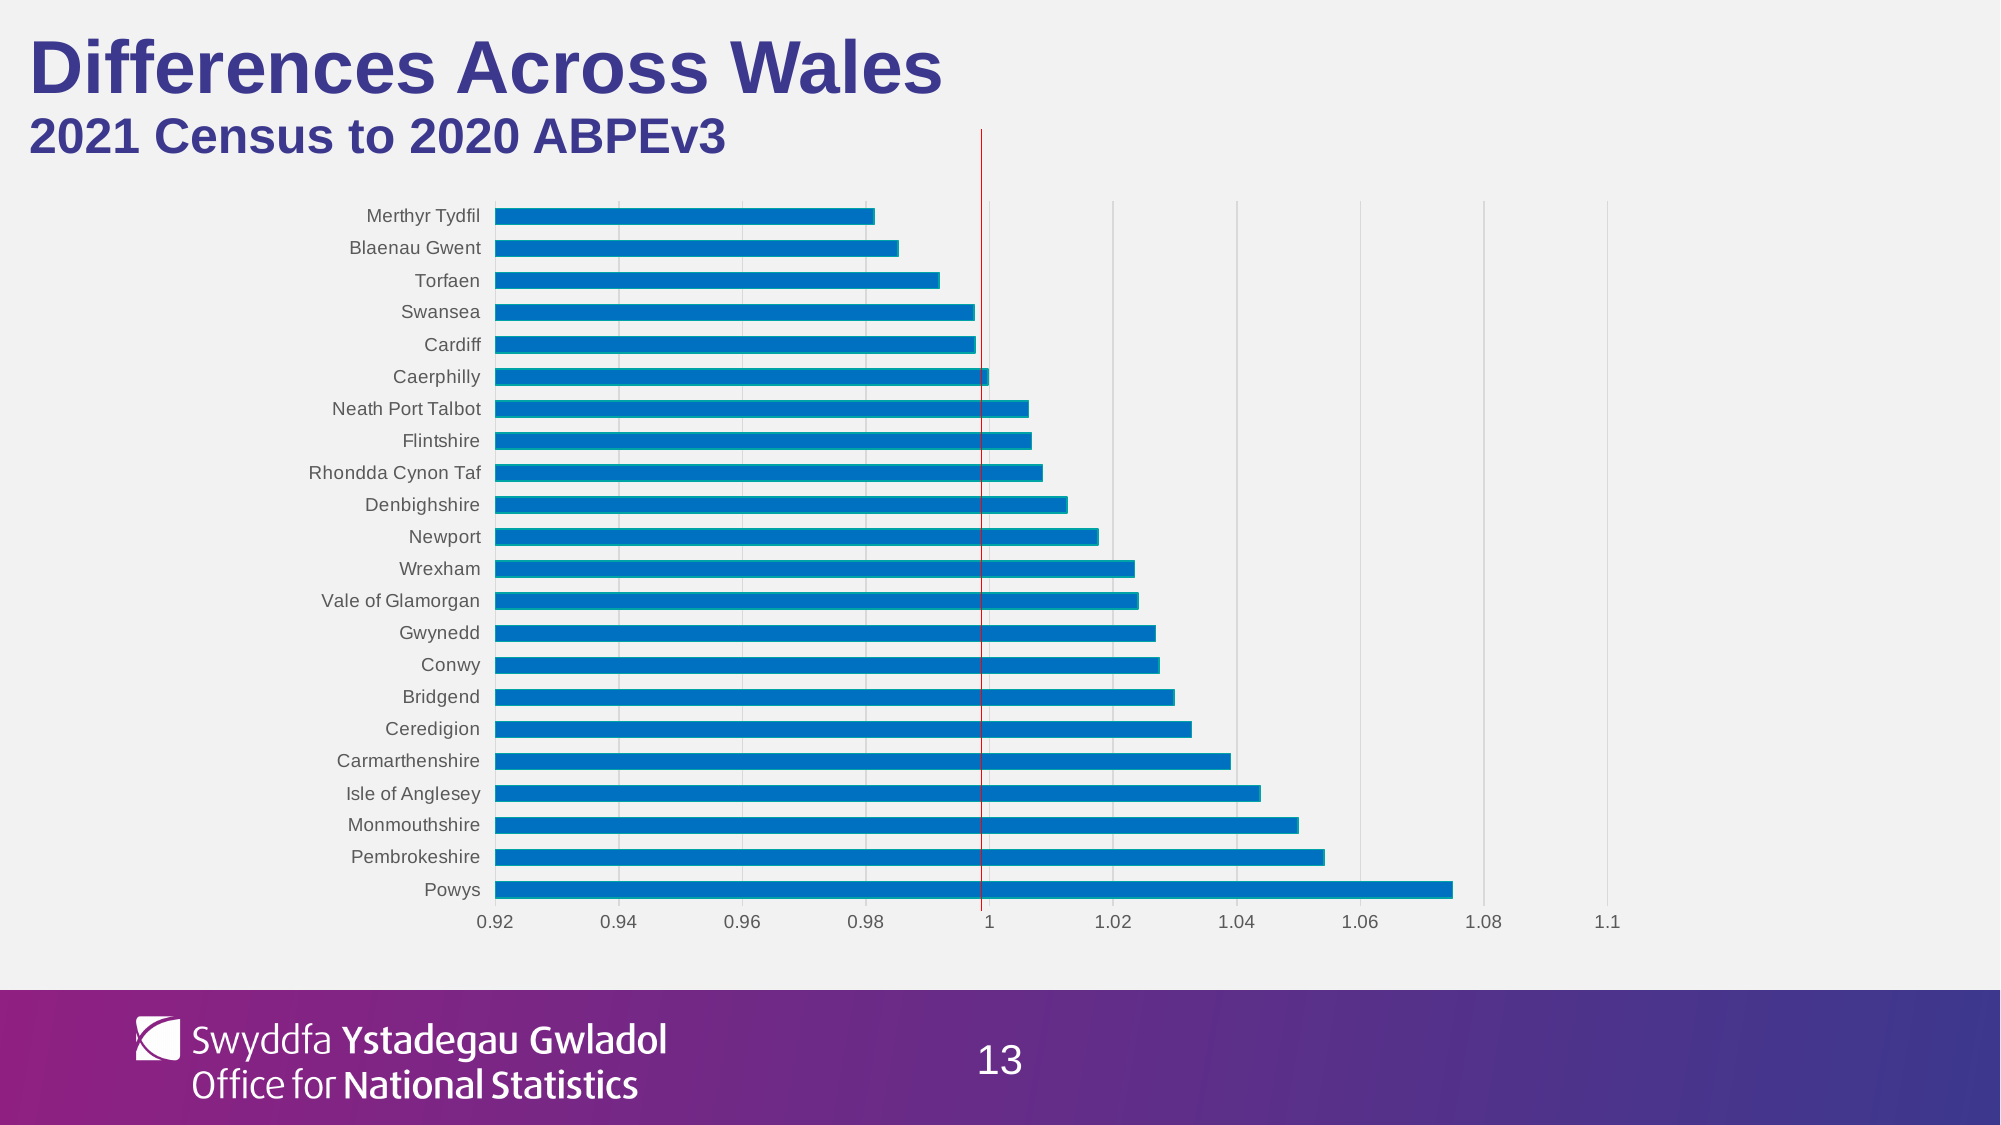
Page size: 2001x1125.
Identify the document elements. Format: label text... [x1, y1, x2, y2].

text_box 13 [764, 1025, 1236, 1086]
title Differences Across Wales 2021 Census to 2020 ABPEv3 [29, 21, 1904, 174]
chart [281, 185, 1649, 949]
